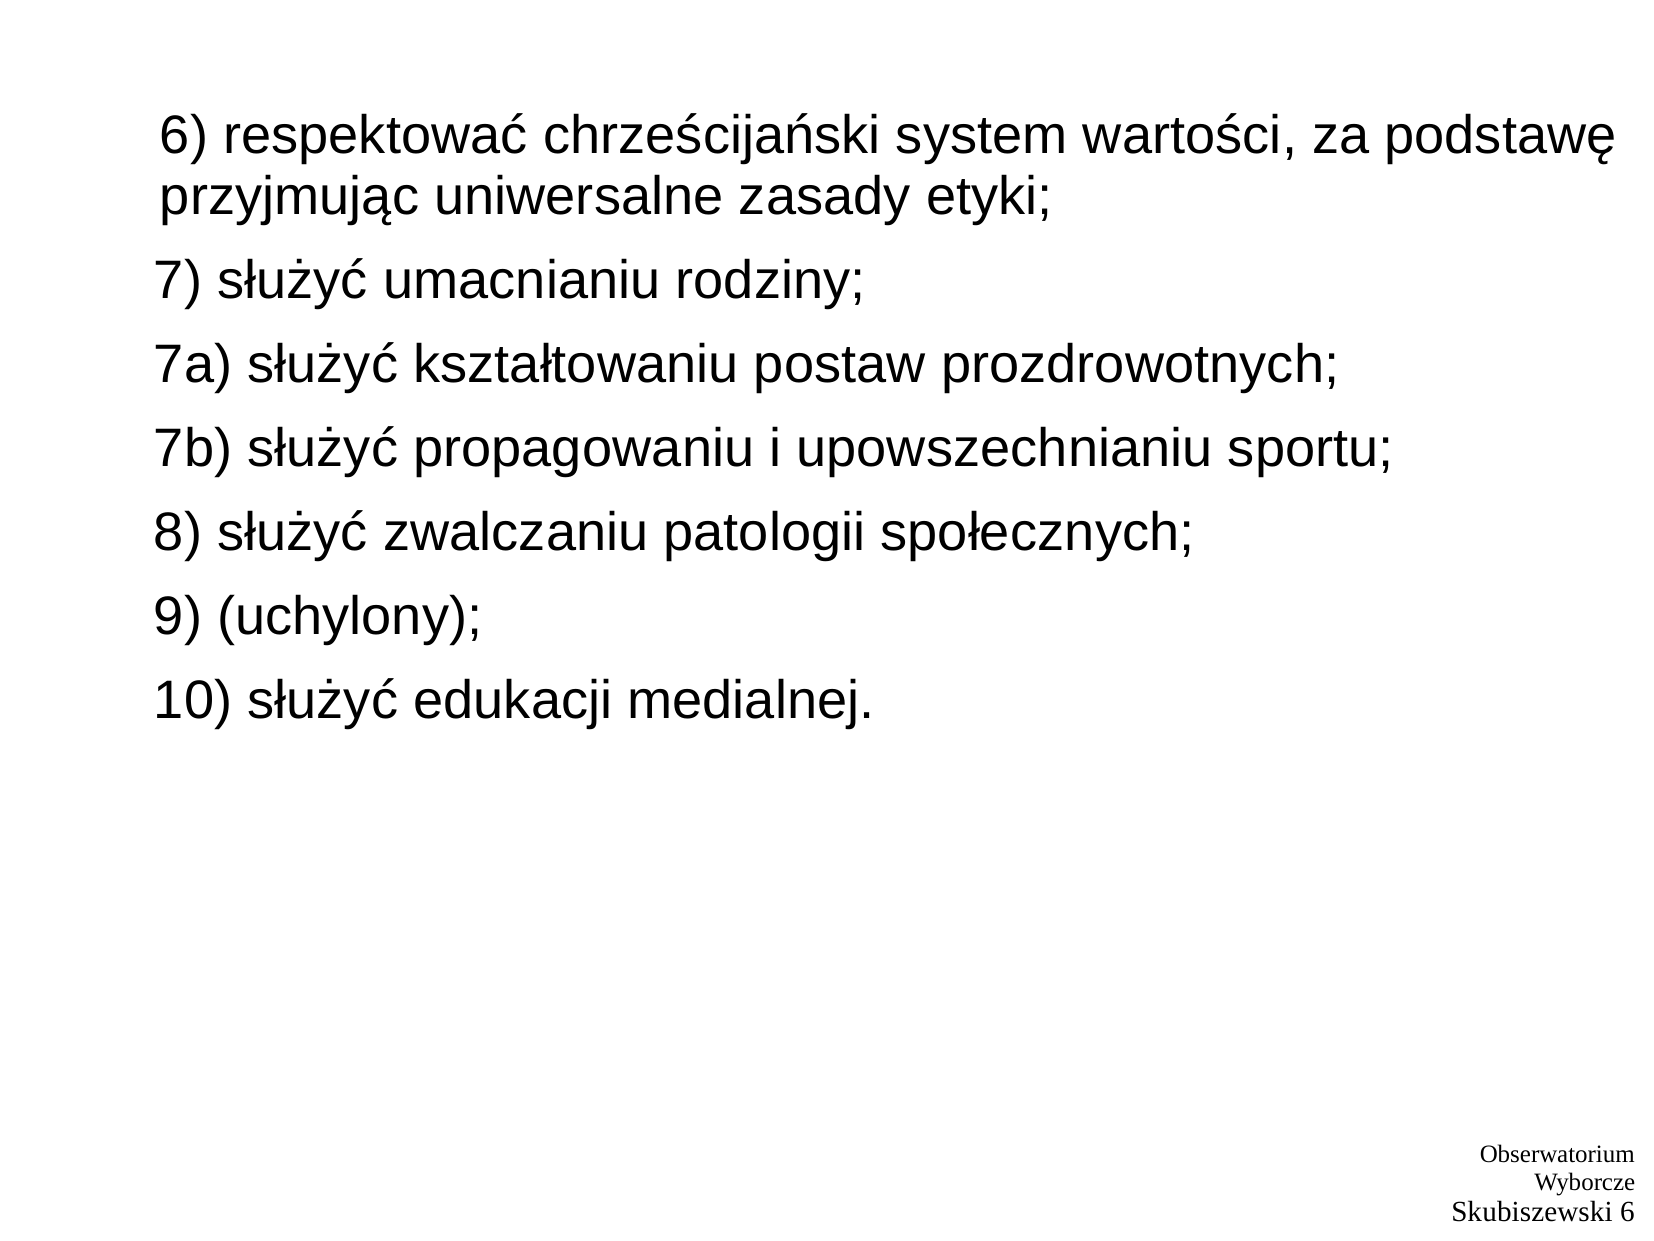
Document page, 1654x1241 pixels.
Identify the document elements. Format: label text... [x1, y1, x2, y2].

list 6) respektować chrześcijański system wartości, za podstawę przyjmując uniwersalne zasady etyki; 7) służyć umacnianiu rodziny; 7a) służyć kształtowaniu postaw prozdrowotnych; 7b) służyć propagowaniu i upowszechnianiu sportu; 8) służyć zwalczaniu patologii społecznych; 9) (uchylony); 10) służyć edukacji medialnej. [30, 104, 1621, 1155]
